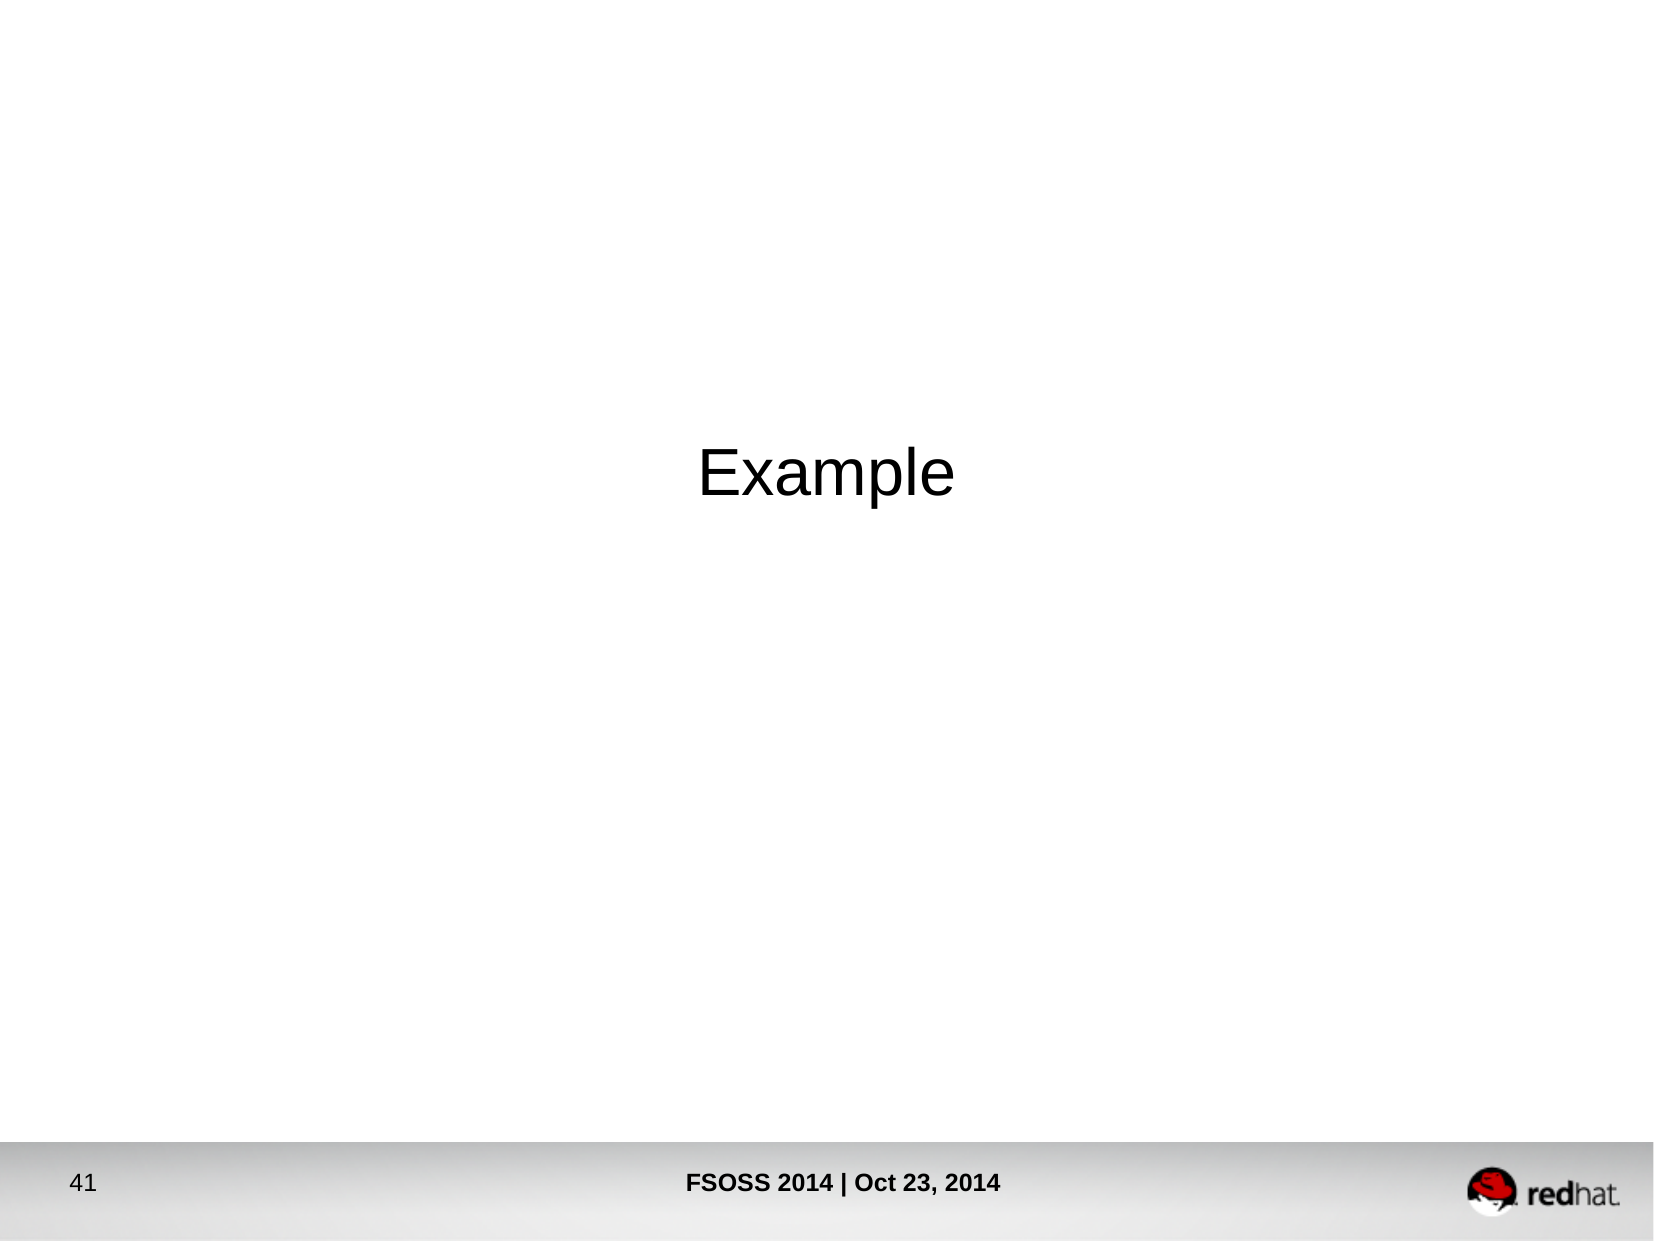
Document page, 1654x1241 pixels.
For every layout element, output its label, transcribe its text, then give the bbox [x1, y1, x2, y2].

subtitle Example [82, 49, 1571, 1010]
picture [0, 1142, 1654, 1241]
